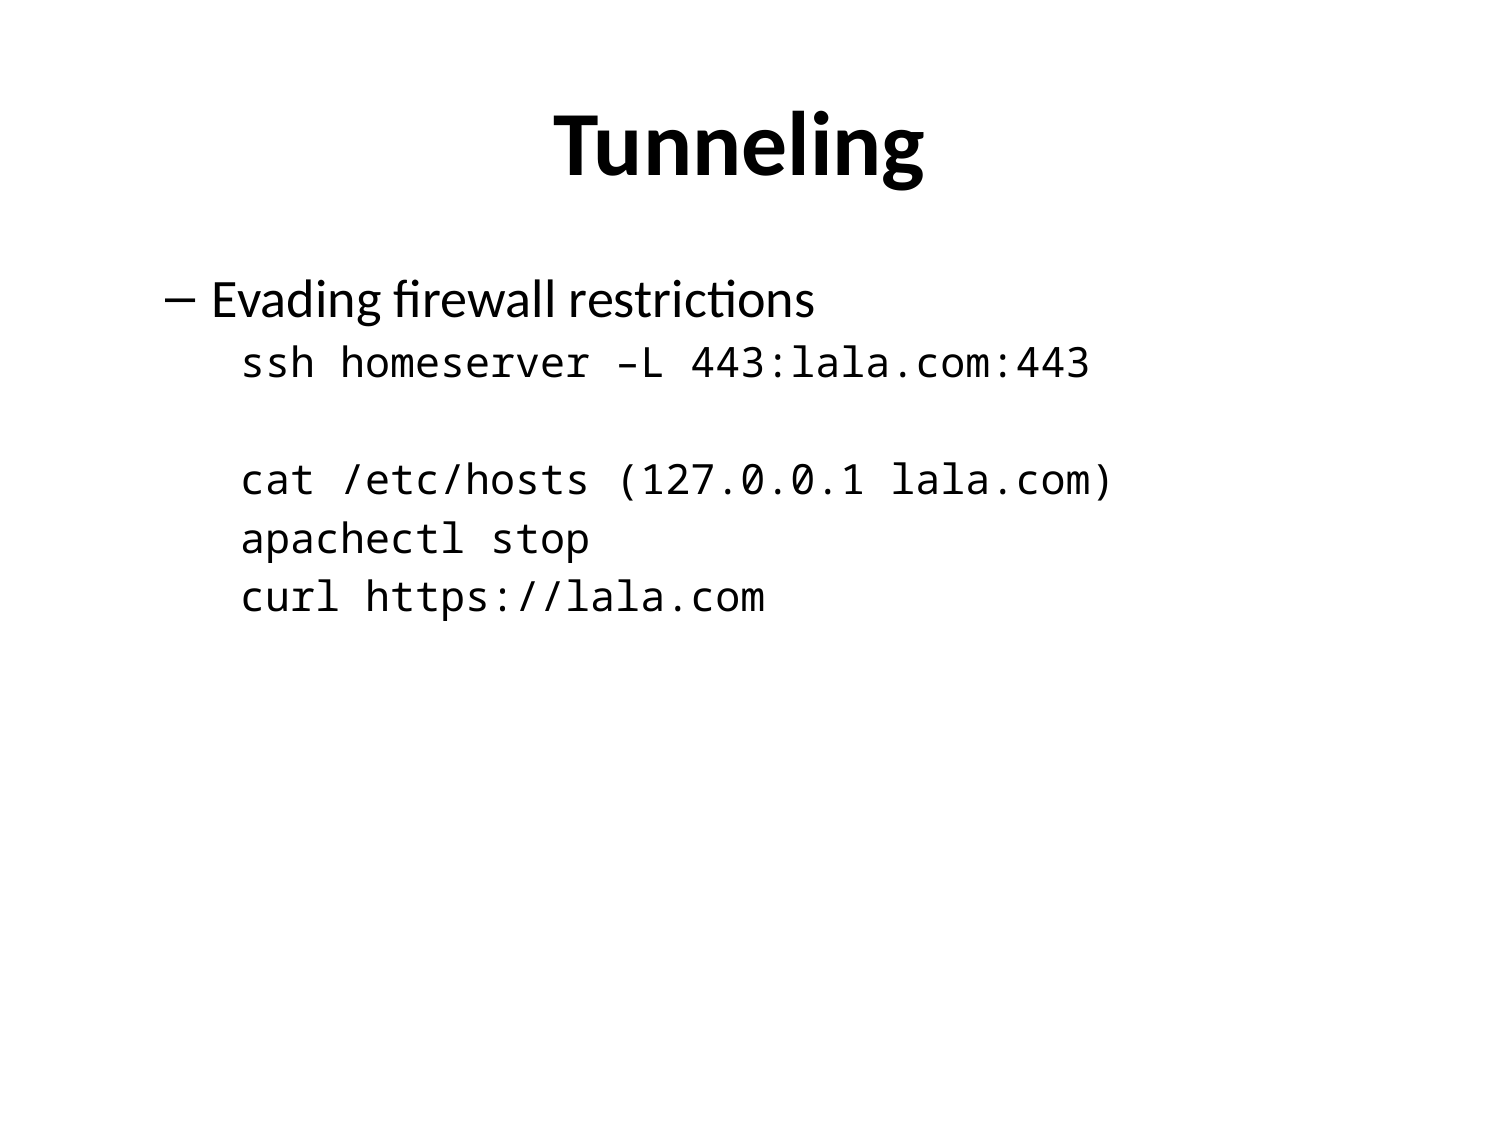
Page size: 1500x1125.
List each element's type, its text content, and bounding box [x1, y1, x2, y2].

list Evading firewall restrictions ssh homeserver –L 443:lala.com:443 cat /etc/hosts (127.0.0.1 lala.com) apachectl stop curl https://lala.com [75, 255, 1471, 1059]
title Tunneling [75, 45, 1425, 233]
